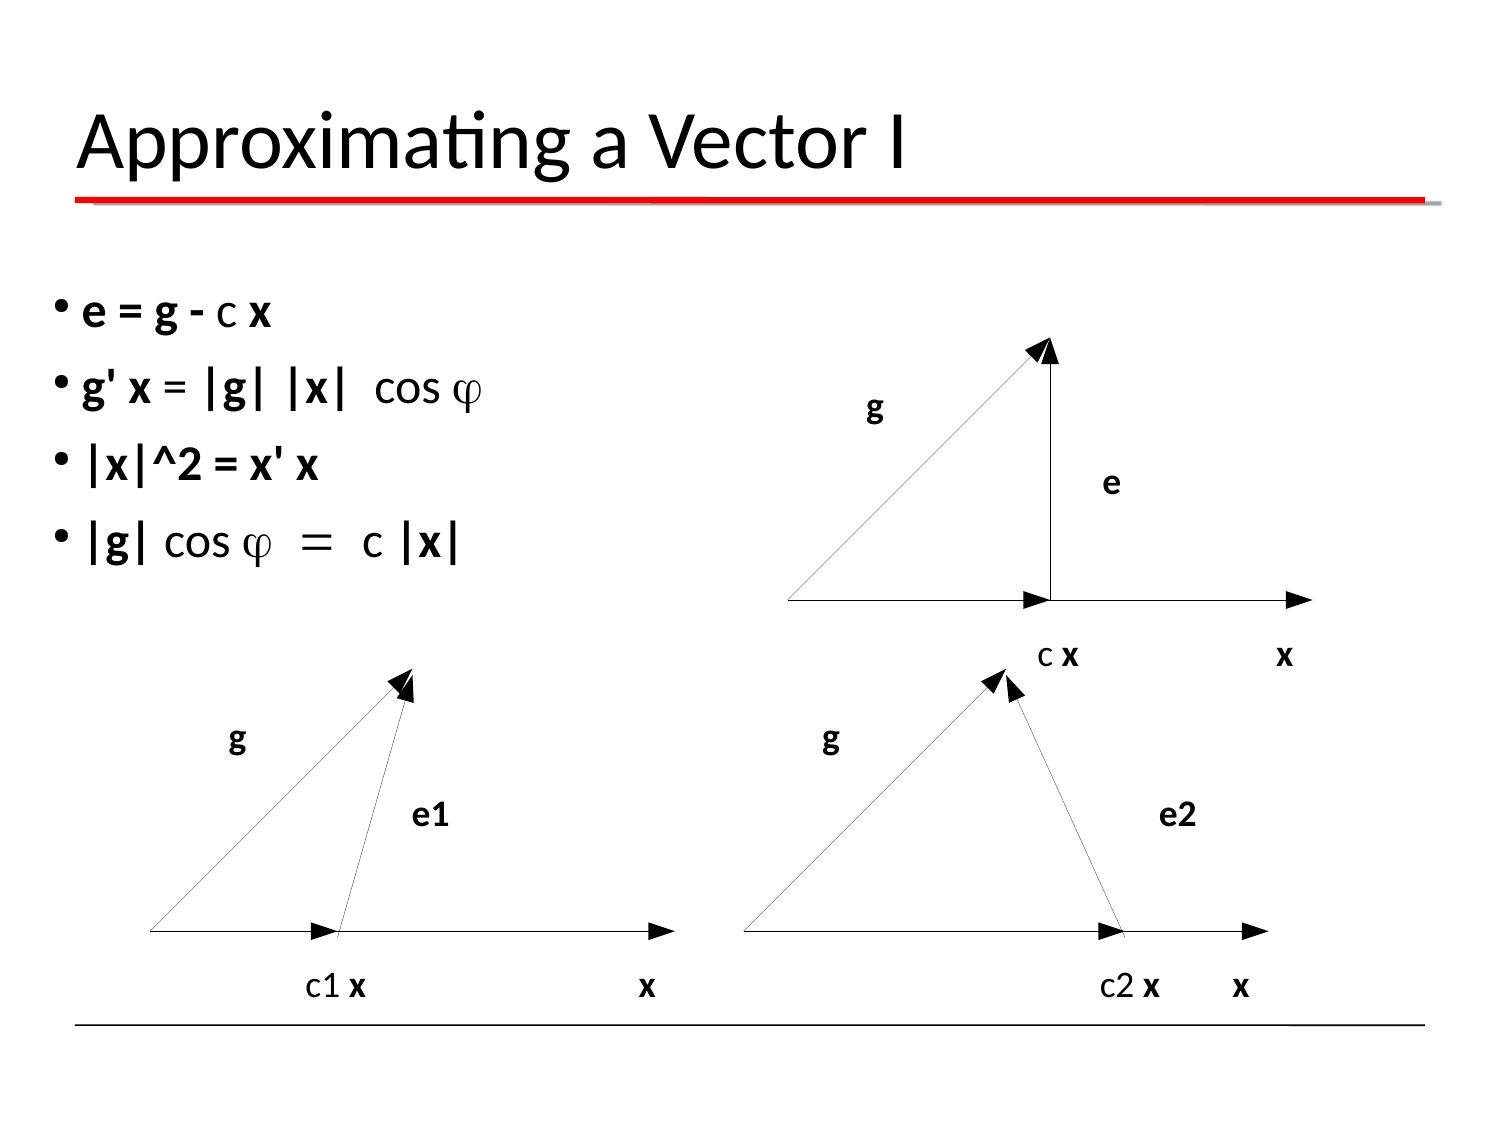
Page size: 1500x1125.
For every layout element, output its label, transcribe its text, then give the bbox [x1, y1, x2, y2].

text_box x [1209, 952, 1276, 1013]
text_box c1 x [290, 952, 401, 1013]
text_box x [1253, 621, 1319, 682]
text_box e1 [396, 781, 478, 842]
list e = g - c x g' x = |g| |x| cos j |x|^2 = x' x |g| cos j = c |x| [37, 197, 1500, 1062]
text_box e [1087, 450, 1143, 510]
text_box c x [1022, 621, 1110, 682]
text_box x [615, 952, 682, 1013]
text_box c2 x [1085, 952, 1196, 1013]
text_box g [213, 704, 271, 765]
title Approximating a Vector I [61, 37, 1487, 197]
text_box g [851, 373, 908, 434]
text_box g [807, 704, 864, 765]
text_box e2 [1143, 781, 1226, 842]
